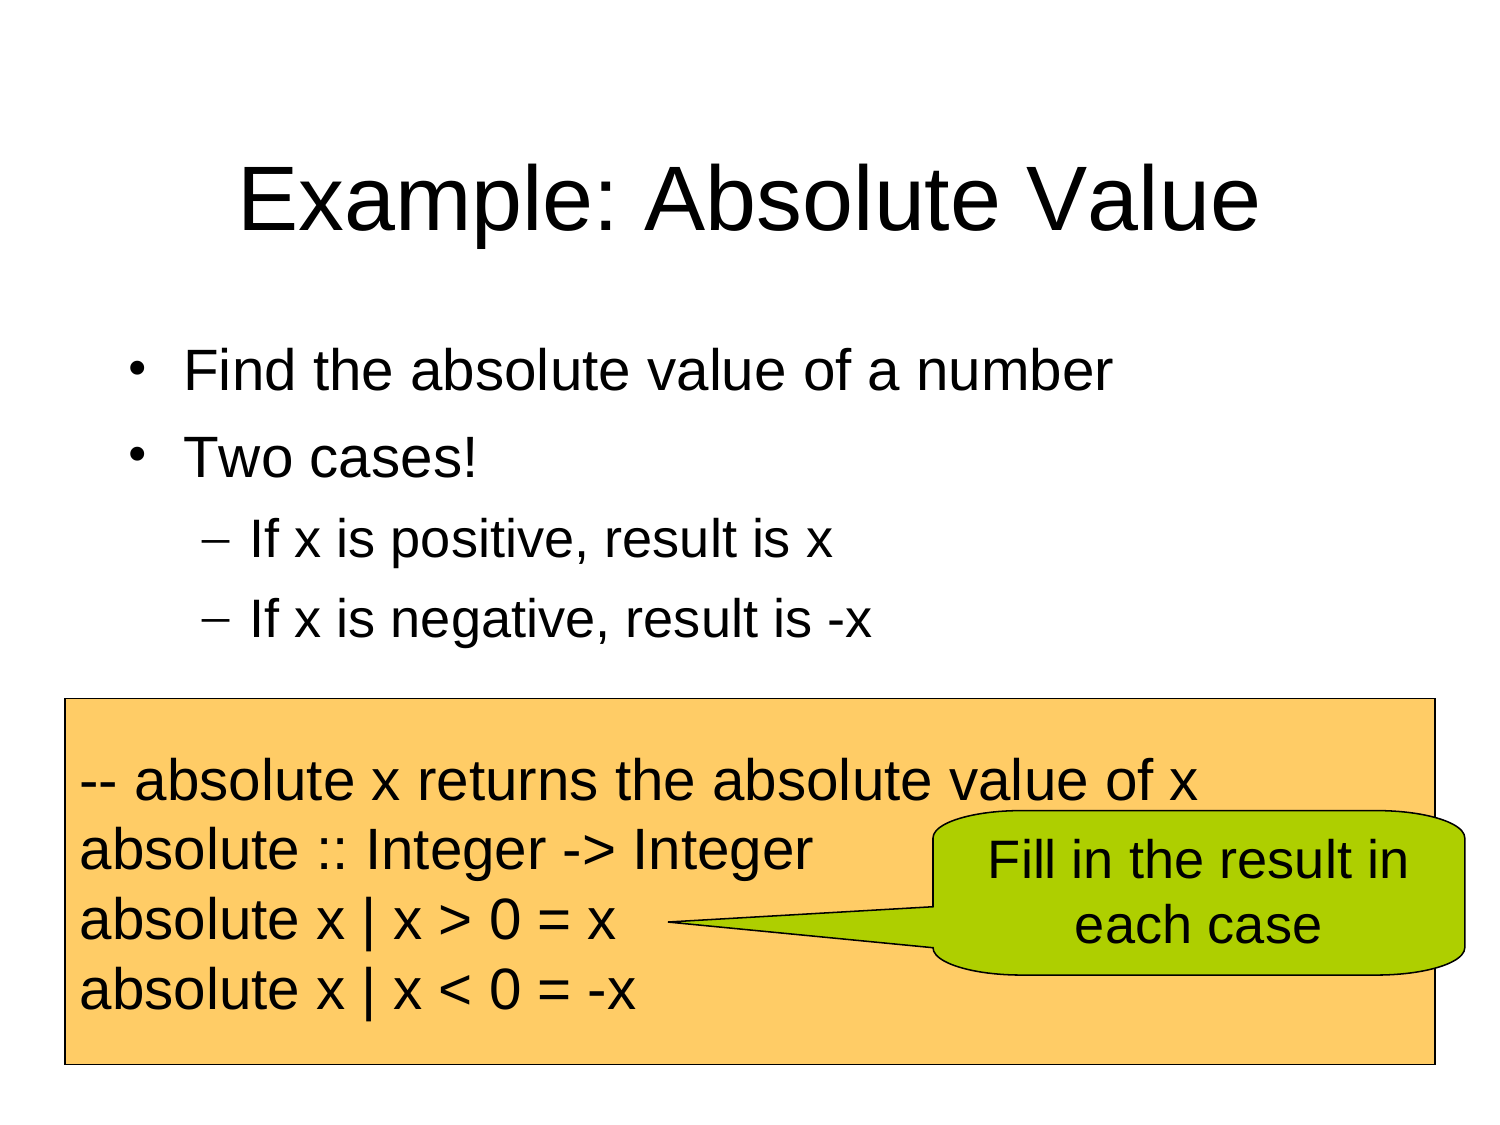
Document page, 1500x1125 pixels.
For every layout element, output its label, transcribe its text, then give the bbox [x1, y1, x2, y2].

text_box -- absolute x returns the absolute value of x absolute :: Integer -> Integer absolute x | x > 0 = x absolute x | x < 0 = -x [64, 698, 1436, 1065]
title Example: Absolute Value [112, 99, 1388, 288]
list Find the absolute value of a number Two cases! If x is positive, result is x If x is negative, result is -x [112, 324, 1388, 698]
text_box Fill in the result in each case [667, 810, 1465, 976]
